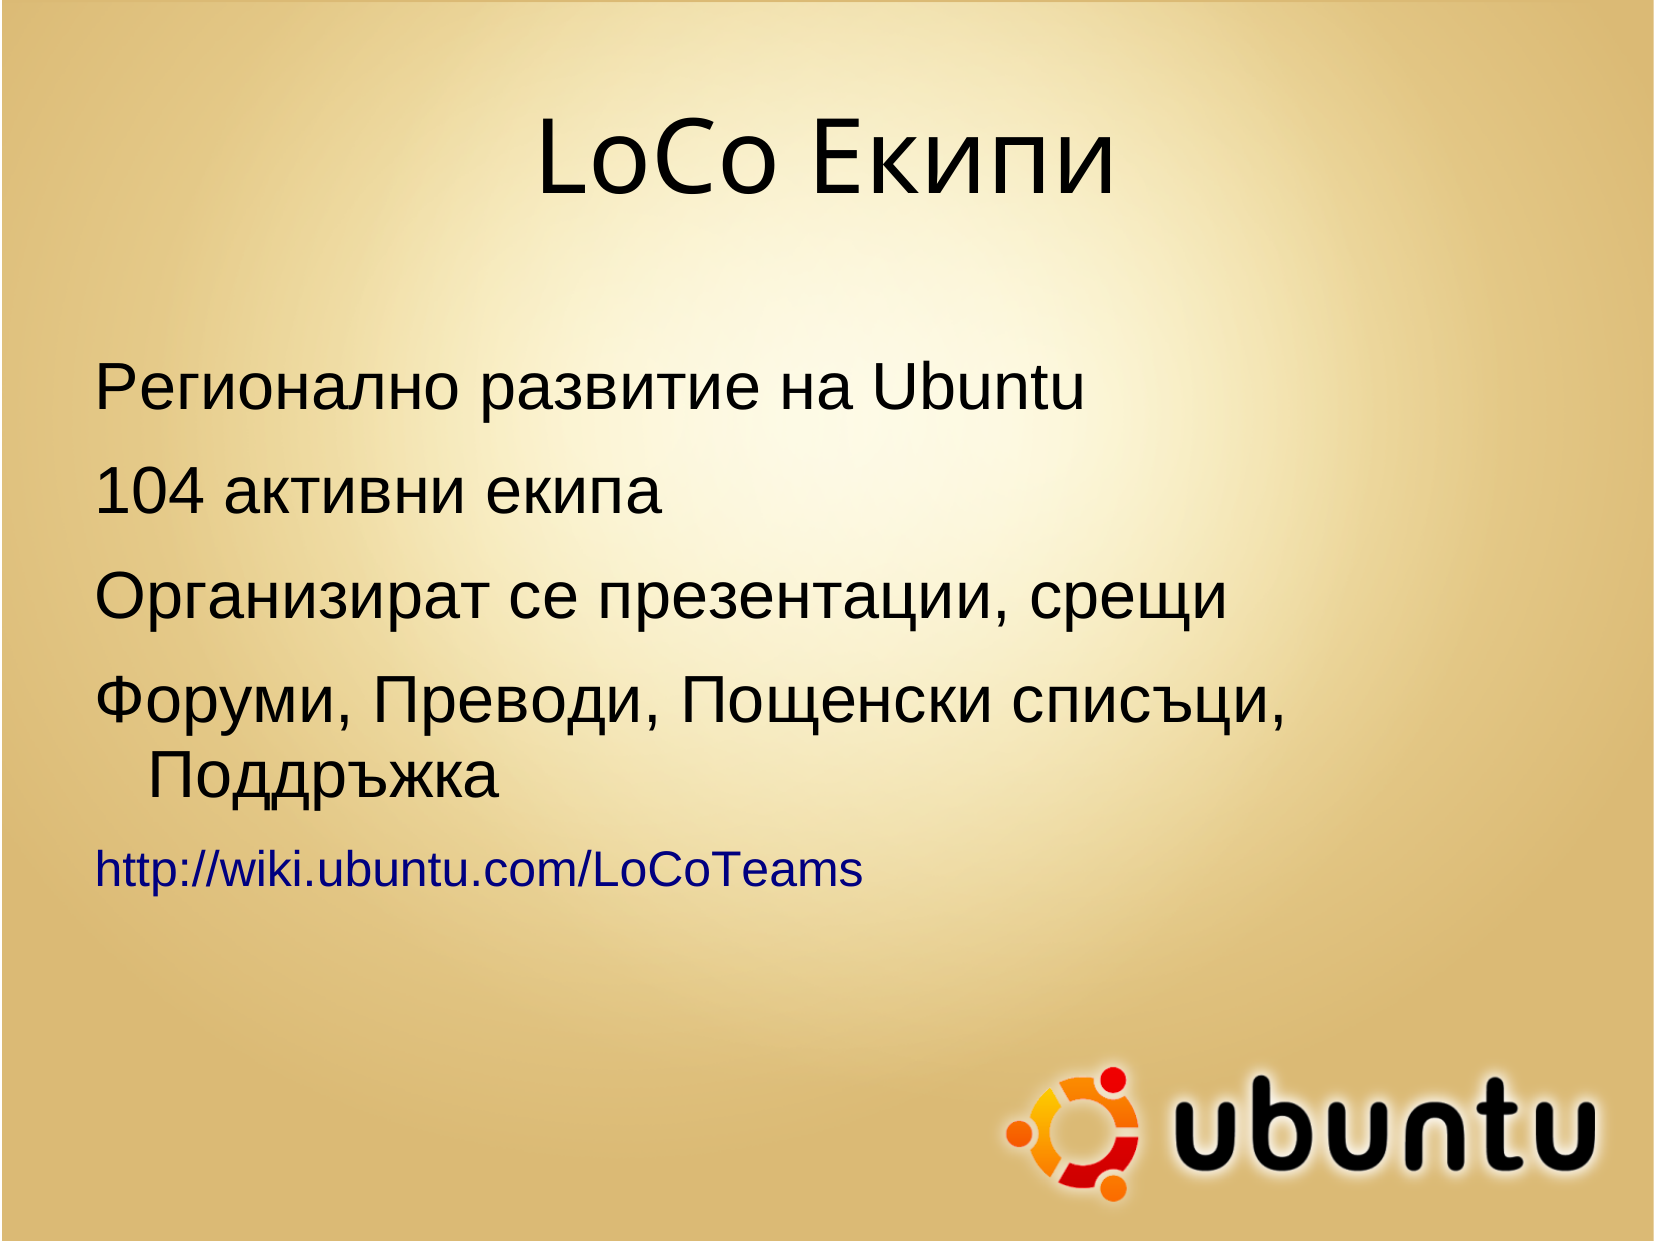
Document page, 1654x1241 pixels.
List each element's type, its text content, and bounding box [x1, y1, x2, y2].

list Регионално развитие на Ubuntu 104 активни екипа Организират се презентации, срещи Форуми, Преводи, Пощенски списъци, Поддръжка http://wiki.ubuntu.com/LoCoTeams [76, 349, 1565, 1063]
title LoCo Екипи [82, 49, 1571, 257]
picture [2, 0, 1654, 1241]
